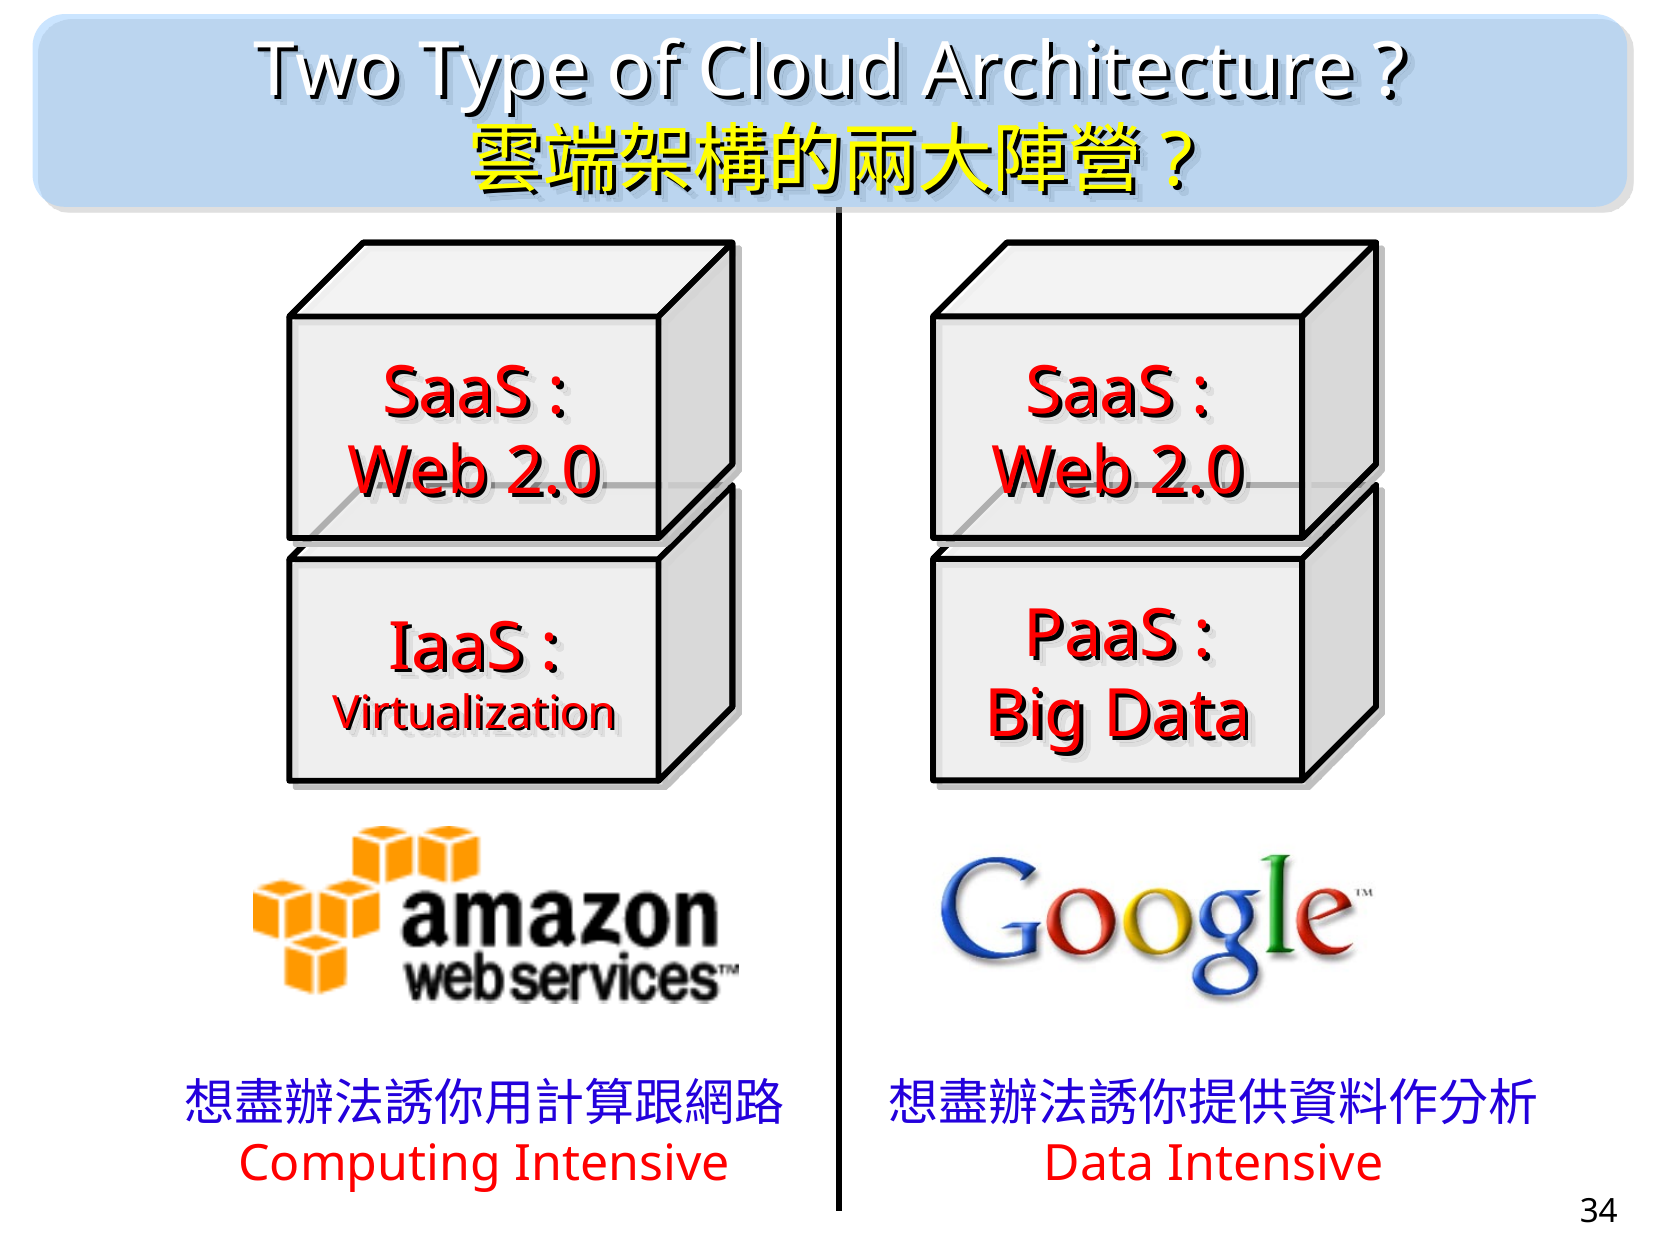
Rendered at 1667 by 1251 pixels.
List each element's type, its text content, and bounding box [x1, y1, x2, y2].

text_box Jazz Wang Yao-Tsung Wang jazz@nchc.org.tw [933, 485, 1375, 559]
picture [915, 838, 1395, 1018]
text_box SaaS : Web 2.0 [289, 317, 658, 538]
text_box IaaS : Virtualization [289, 560, 658, 781]
text_box PaaS : Big Data [933, 559, 1302, 781]
text_box 想盡辦法誘你提供資料作分析 Data Intensive [856, 1063, 1571, 1198]
text_box Two Type of Cloud Architecture ? 雲端架構的兩大陣營? [32, 14, 1628, 207]
text_box SaaS : Web 2.0 [933, 317, 1302, 538]
text_box 想盡辦法誘你用計算跟網路 Computing Intensive [147, 1062, 821, 1198]
picture [253, 826, 739, 1004]
